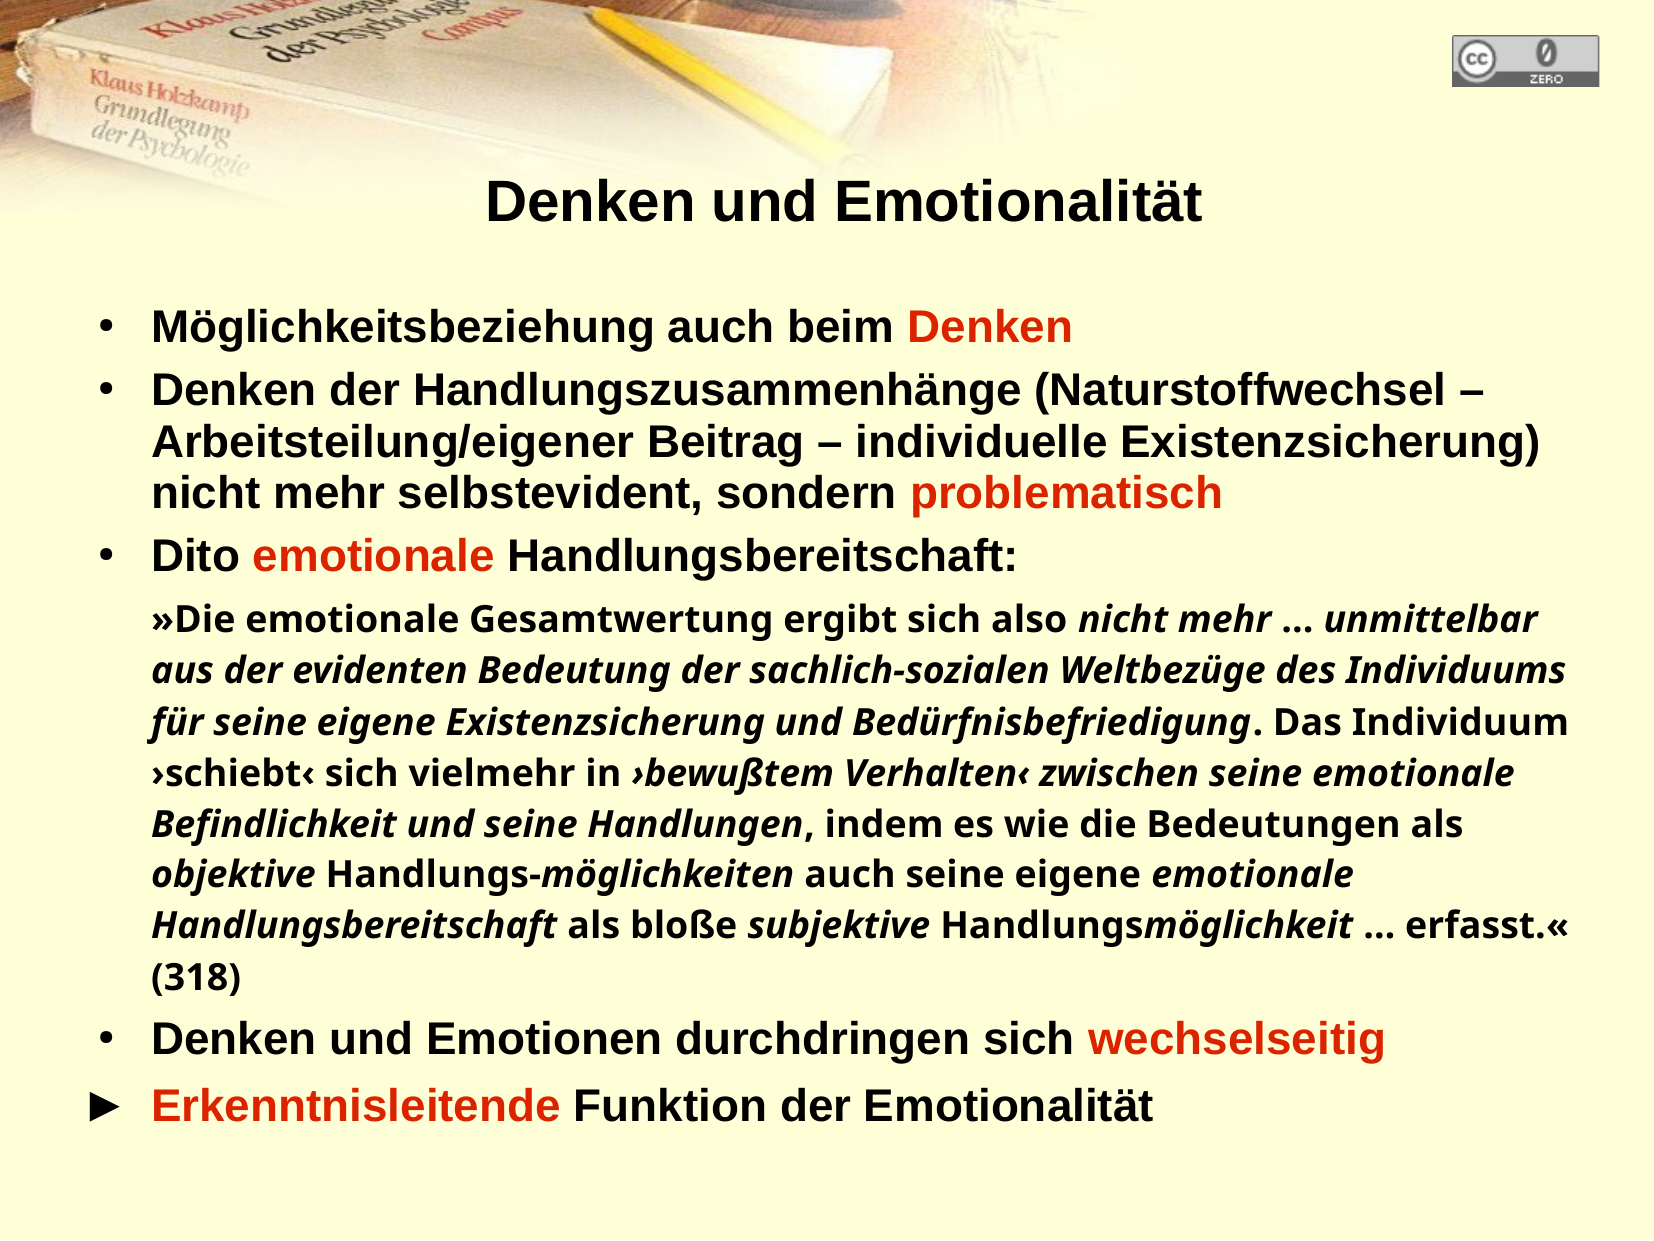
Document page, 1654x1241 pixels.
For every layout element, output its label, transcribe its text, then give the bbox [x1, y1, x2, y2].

picture [1452, 35, 1600, 87]
list Möglichkeitsbeziehung auch beim Denken Denken der Handlungszusammenhänge (Naturstoffwechsel – Arbeitsteilung/eigener Beitrag – individuelle Existenzsicherung) nicht mehr selbstevident, sondern problematisch Dito emotionale Handlungsbereitschaft: »Die emotionale Gesamtwertung ergibt sich also nicht mehr ... unmittelbar aus der evidenten Bedeutung der sachlich-sozialen Weltbezüge des Individuums für seine eigene Existenzsicherung und Bedürfnisbefriedigung. Das Individuum ›schiebt‹ sich vielmehr in ›bewußtem Verhalten‹ zwischen seine emotionale Befindlichkeit und seine Handlungen, indem es wie die Bedeutungen als objektive Handlungs-möglichkeiten auch seine eigene emotionale Handlungsbereitschaft als bloße subjektive Handlungsmöglichkeit … erfasst.« (318) Denken und Emotionen durchdringen sich wechselseitig ► Erkenntnisleitende Funktion der Emotionalität [80, 301, 1607, 1205]
picture [0, 0, 1156, 213]
title Denken und Emotionalität [82, 124, 1607, 278]
